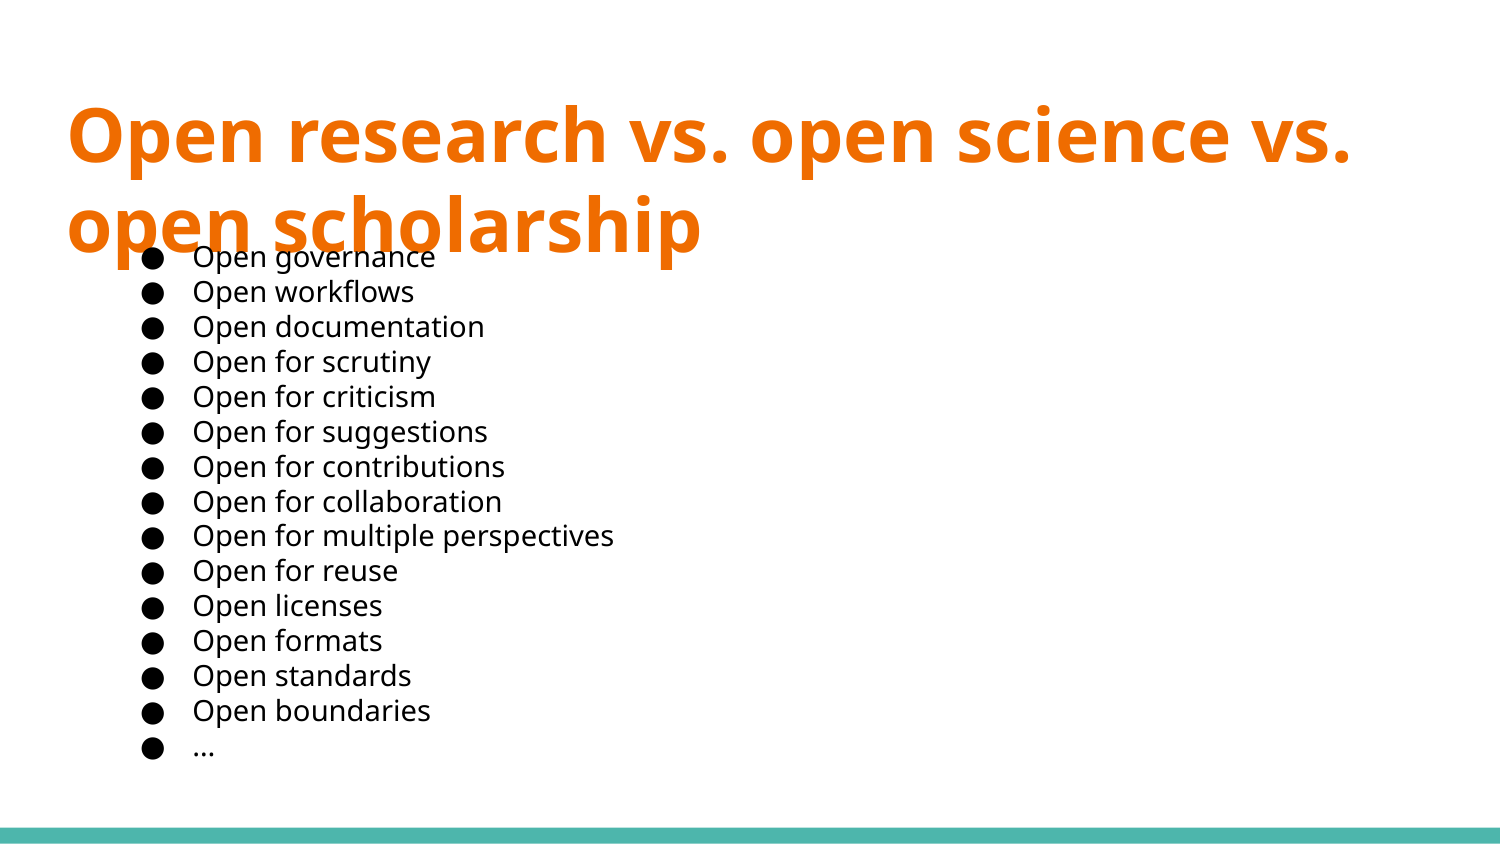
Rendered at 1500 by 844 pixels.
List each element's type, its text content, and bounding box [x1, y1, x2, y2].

text_box Open governance Open workflows Open documentation Open for scrutiny Open for criticism Open for suggestions Open for contributions Open for collaboration Open for multiple perspectives Open for reuse Open licenses Open formats Open standards Open boundaries … [102, 223, 1078, 778]
title Open research vs. open science vs. open scholarship [51, 72, 1500, 284]
